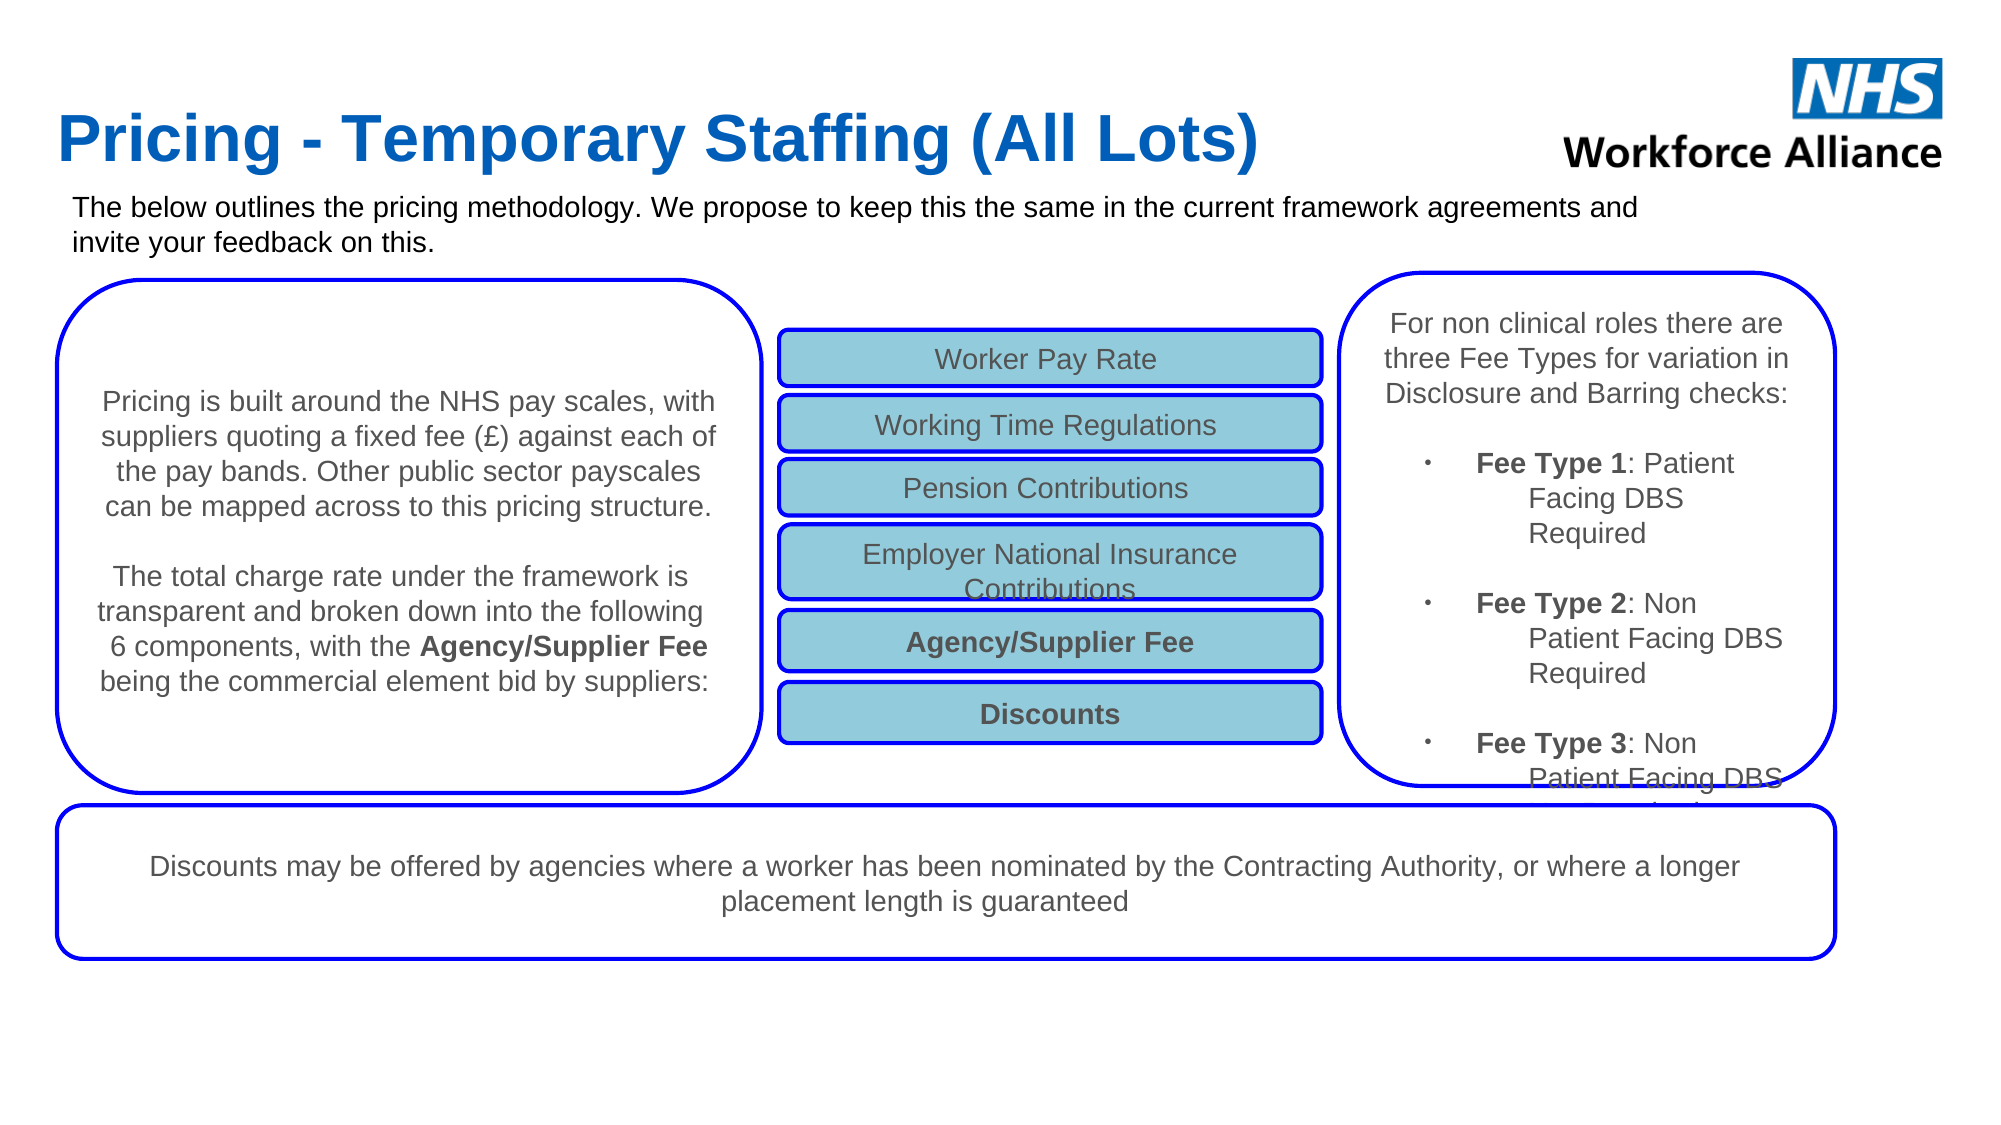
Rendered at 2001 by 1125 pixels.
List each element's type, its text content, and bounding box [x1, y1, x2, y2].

text_box Employer National Insurance Contributions [779, 524, 1322, 600]
text_box Working Time Regulations [779, 395, 1322, 452]
picture [1563, 59, 1943, 168]
text_box The below outlines the pricing methodology. We propose to keep this the same in the current framework agreements and invite your feedback on this. [56, 173, 1661, 275]
text_box Pricing is built around the NHS pay scales, with suppliers quoting a fixed fee (£) against each of the pay bands. Other public sector payscales can be mapped across to this pricing structure. The total charge rate under the framework is transparent and broken down into the following 6 components, with the Agency/Supplier Fee being the commercial element bid by suppliers: [56, 279, 762, 794]
text_box Discounts [779, 681, 1322, 744]
title Pricing - Temporary Staffing (All Lots) [56, 90, 1360, 173]
text_box Worker Pay Rate [779, 329, 1322, 387]
text_box Agency/Supplier Fee [779, 609, 1322, 672]
text_box Pension Contributions [779, 459, 1322, 516]
text_box For non clinical roles there are three Fee Types for variation in Disclosure and Barring checks: Fee Type 1: Patient Facing DBS Required Fee Type 2: Non Patient Facing DBS Required Fee Type 3: Non Patient Facing DBS Not Required [1339, 272, 1836, 786]
text_box Discounts may be offered by agencies where a worker has been nominated by the Contracting Authority, or where a longer placement length is guaranteed [56, 805, 1836, 959]
